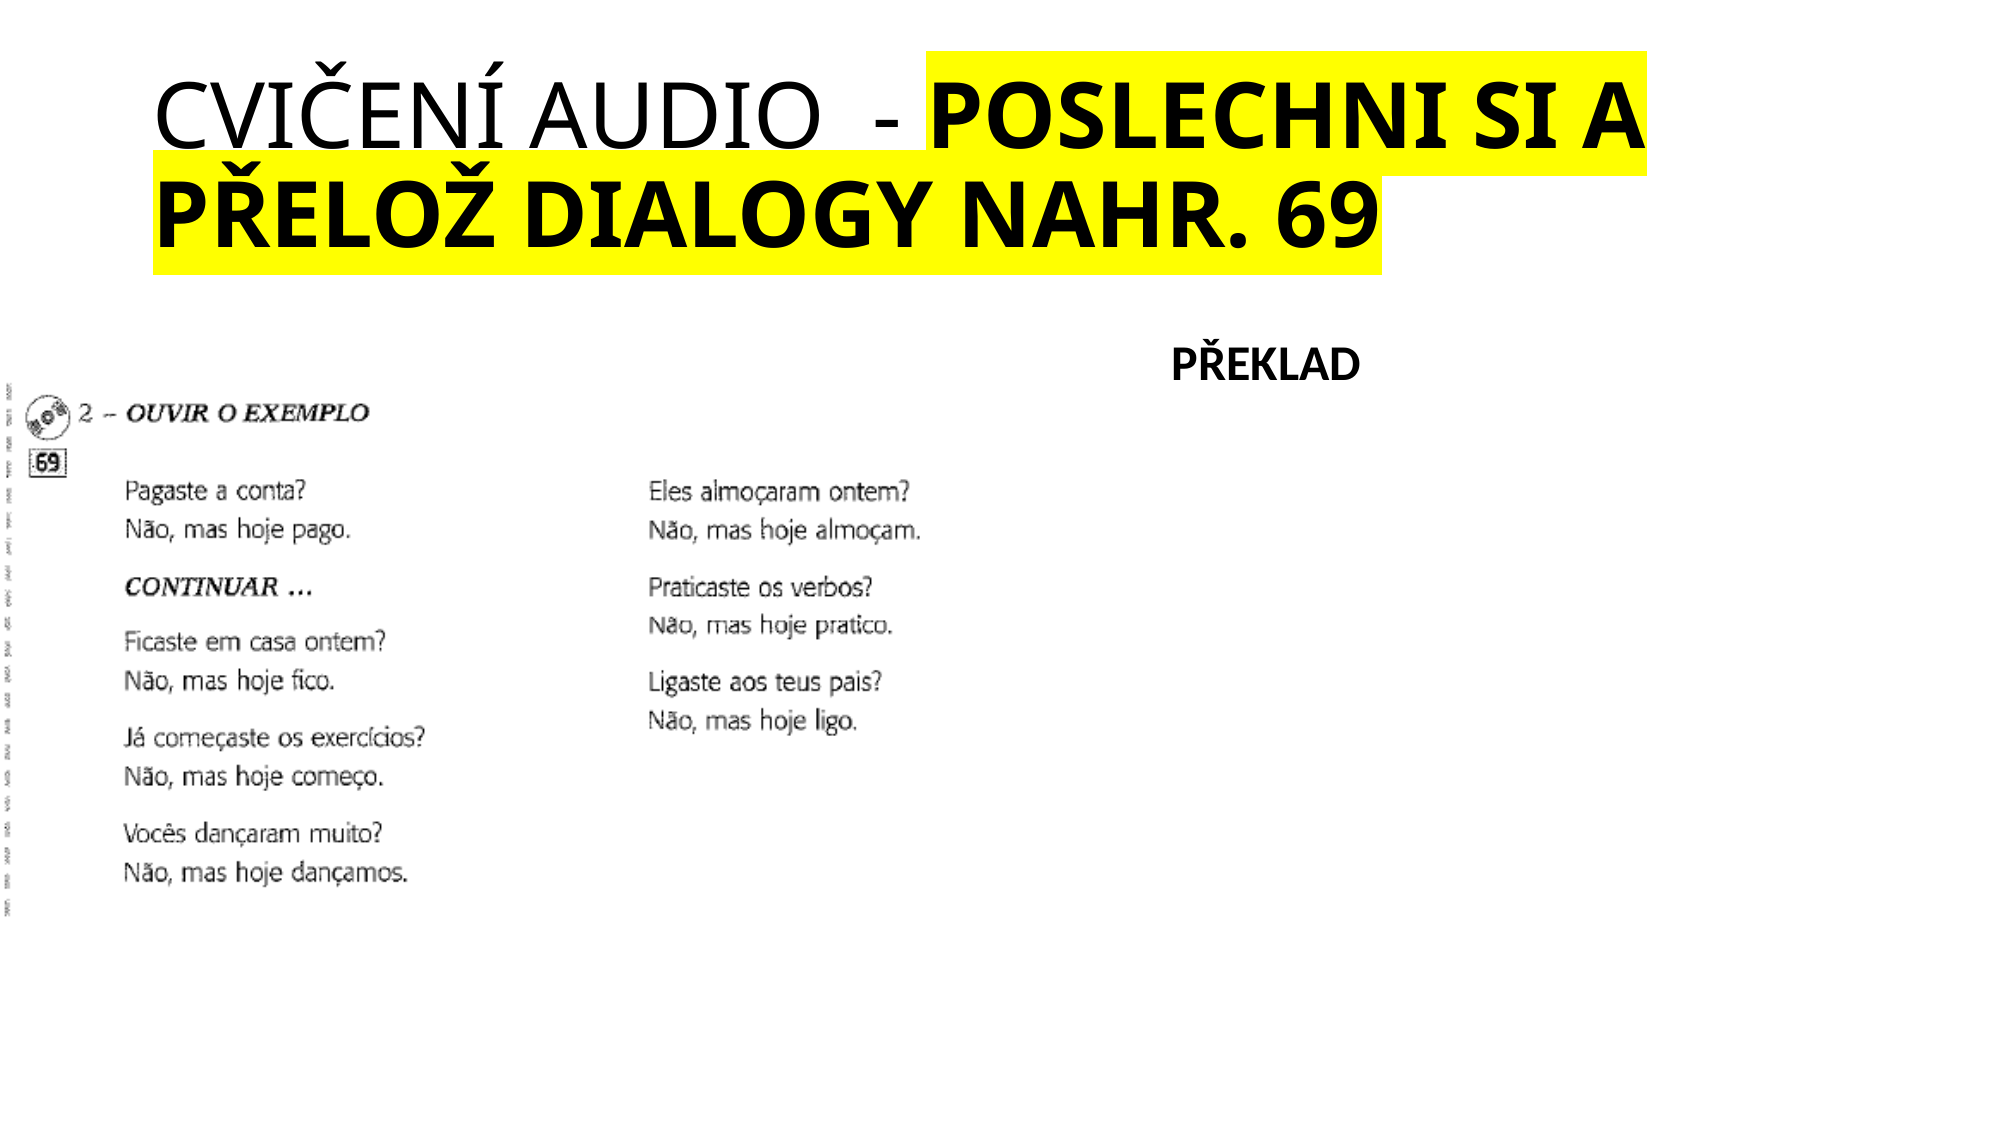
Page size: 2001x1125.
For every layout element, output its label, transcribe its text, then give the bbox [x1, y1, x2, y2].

list PŘEKLAD [1156, 275, 1863, 399]
title CVIČENÍ AUDIO - POSLECHNI SI A PŘELOŽ DIALOGY NAHR. 69 [137, 59, 1863, 278]
picture [0, 370, 1095, 918]
